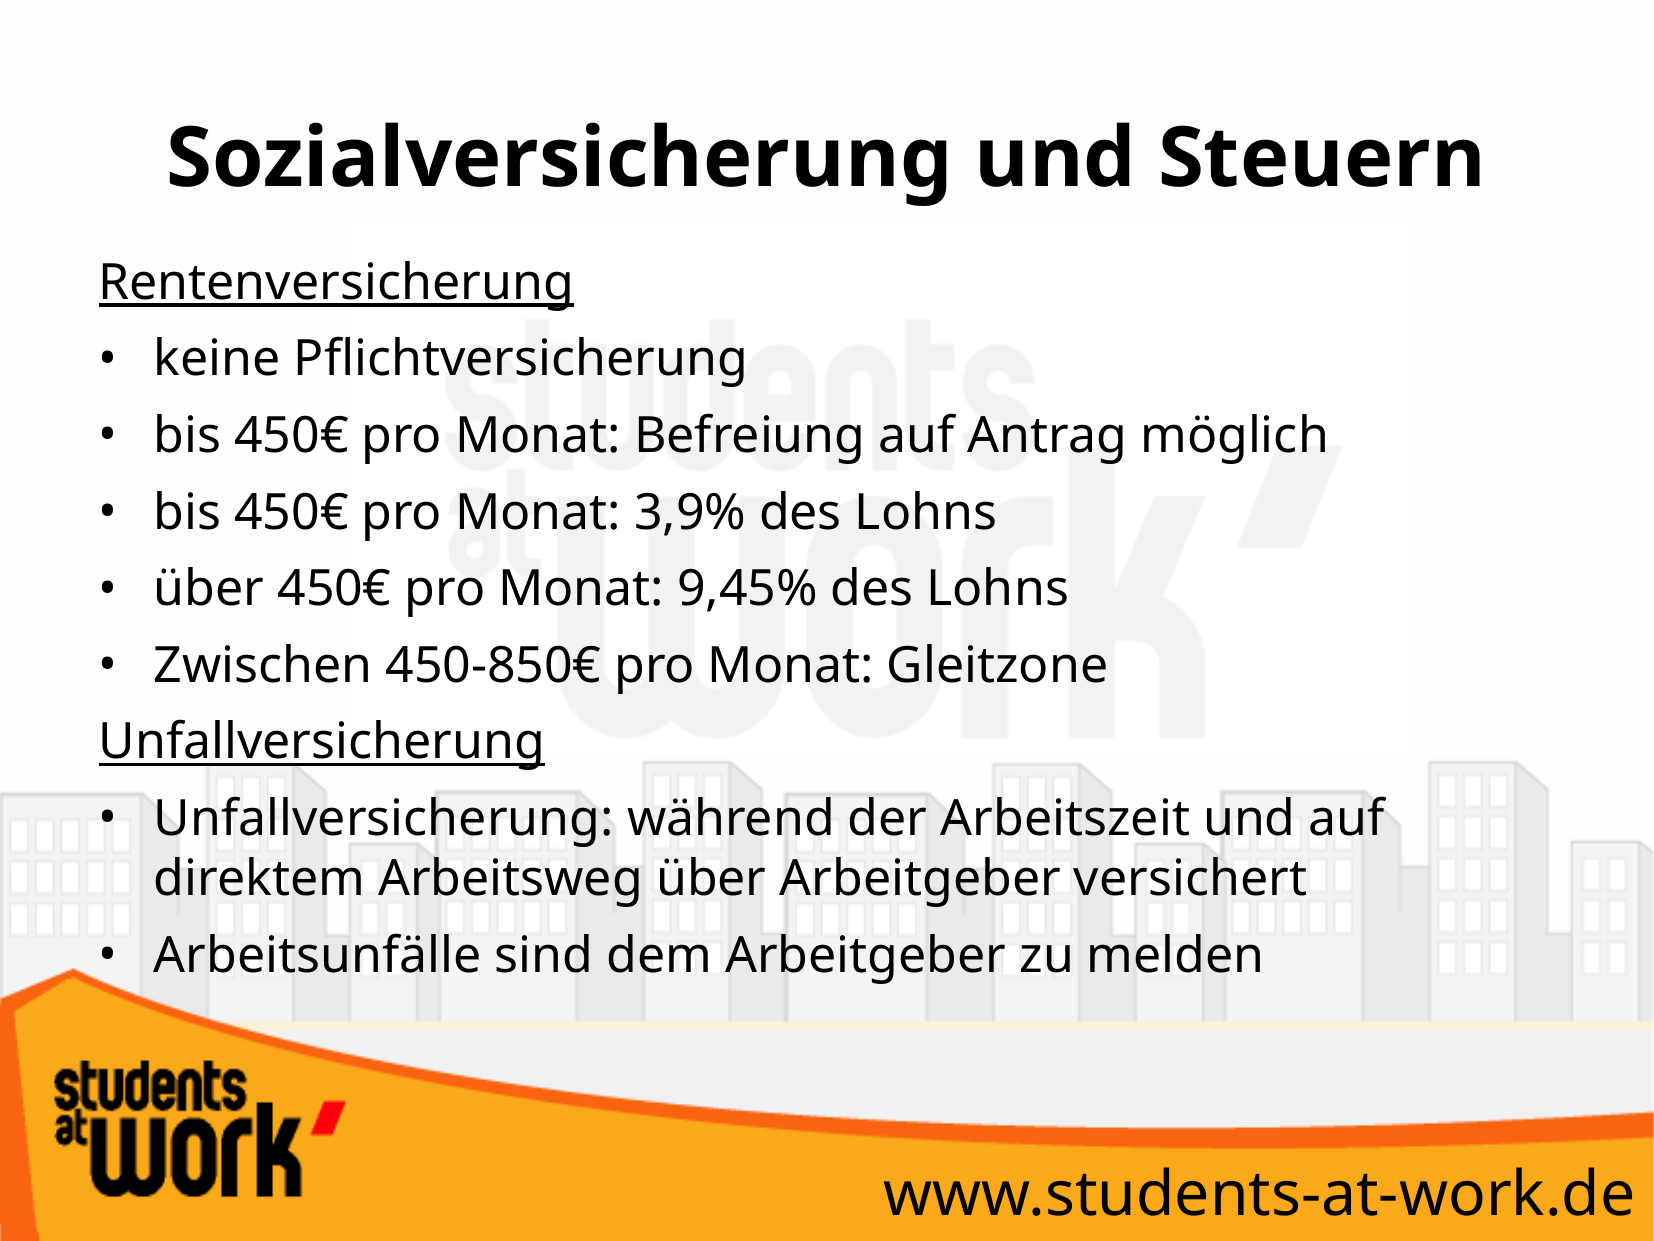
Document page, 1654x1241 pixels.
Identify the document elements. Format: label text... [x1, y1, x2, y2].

picture [0, 0, 1654, 1241]
list Rentenversicherung keine Pflichtversicherung bis 450€ pro Monat: Befreiung auf Antrag möglich bis 450€ pro Monat: 3,9% des Lohns über 450€ pro Monat: 9,45% des Lohns Zwischen 450-850€ pro Monat: Gleitzone Unfallversicherung Unfallversicherung: während der Arbeitszeit und auf direktem Arbeitsweg über Arbeitgeber versichert Arbeitsunfälle sind dem Arbeitgeber zu melden [82, 241, 1571, 1087]
title Sozialversicherung und Steuern [82, 49, 1571, 241]
text_box www.students-at-work.de [868, 1145, 1652, 1236]
